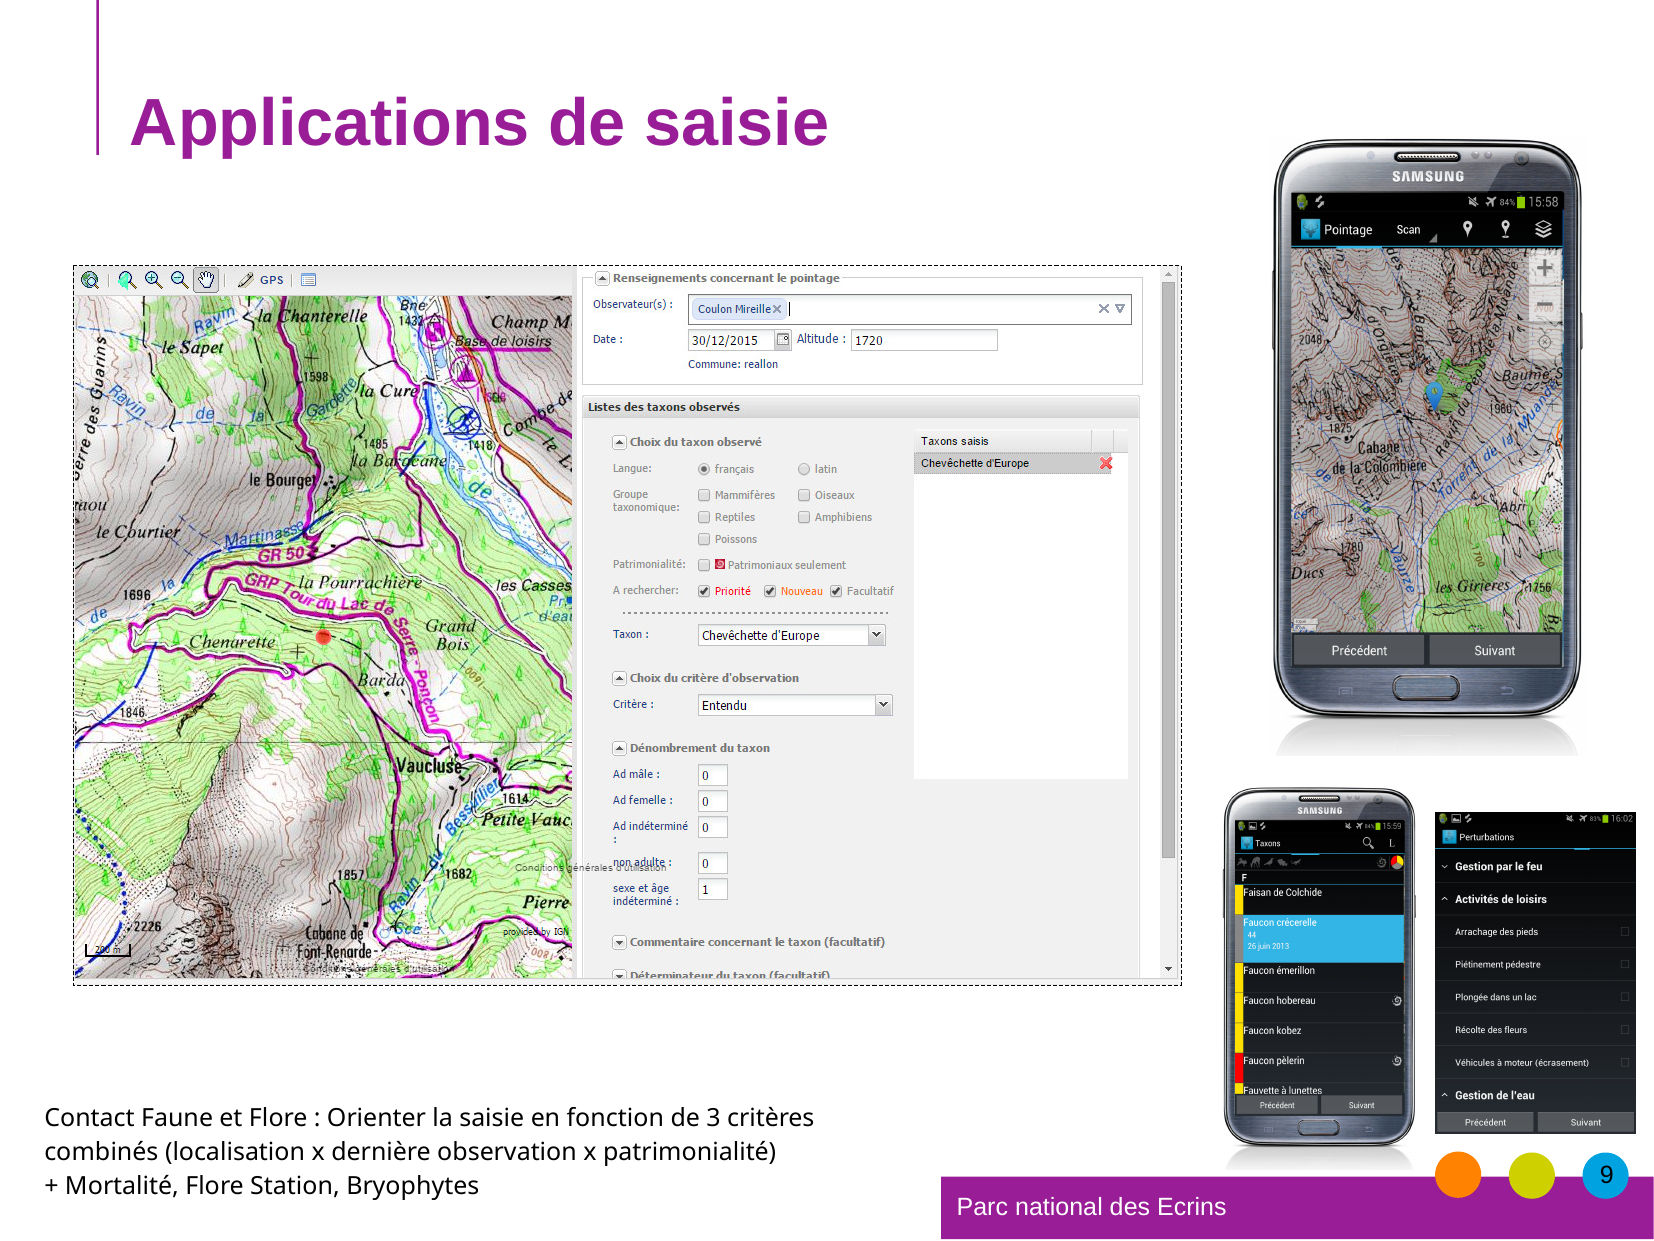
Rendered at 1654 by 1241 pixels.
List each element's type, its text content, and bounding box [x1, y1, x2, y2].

text_box Contact Faune et Flore : Orienter la saisie en fonction de 3 critères combinés (localisation x dernière observation x patrimonialité) + Mortalité, Flore Station, Bryophytes [29, 1092, 857, 1192]
picture [73, 265, 1182, 986]
picture [1269, 135, 1586, 756]
picture [1221, 785, 1418, 1170]
title Applications de saisie [129, 11, 1619, 160]
picture [1435, 812, 1636, 1134]
